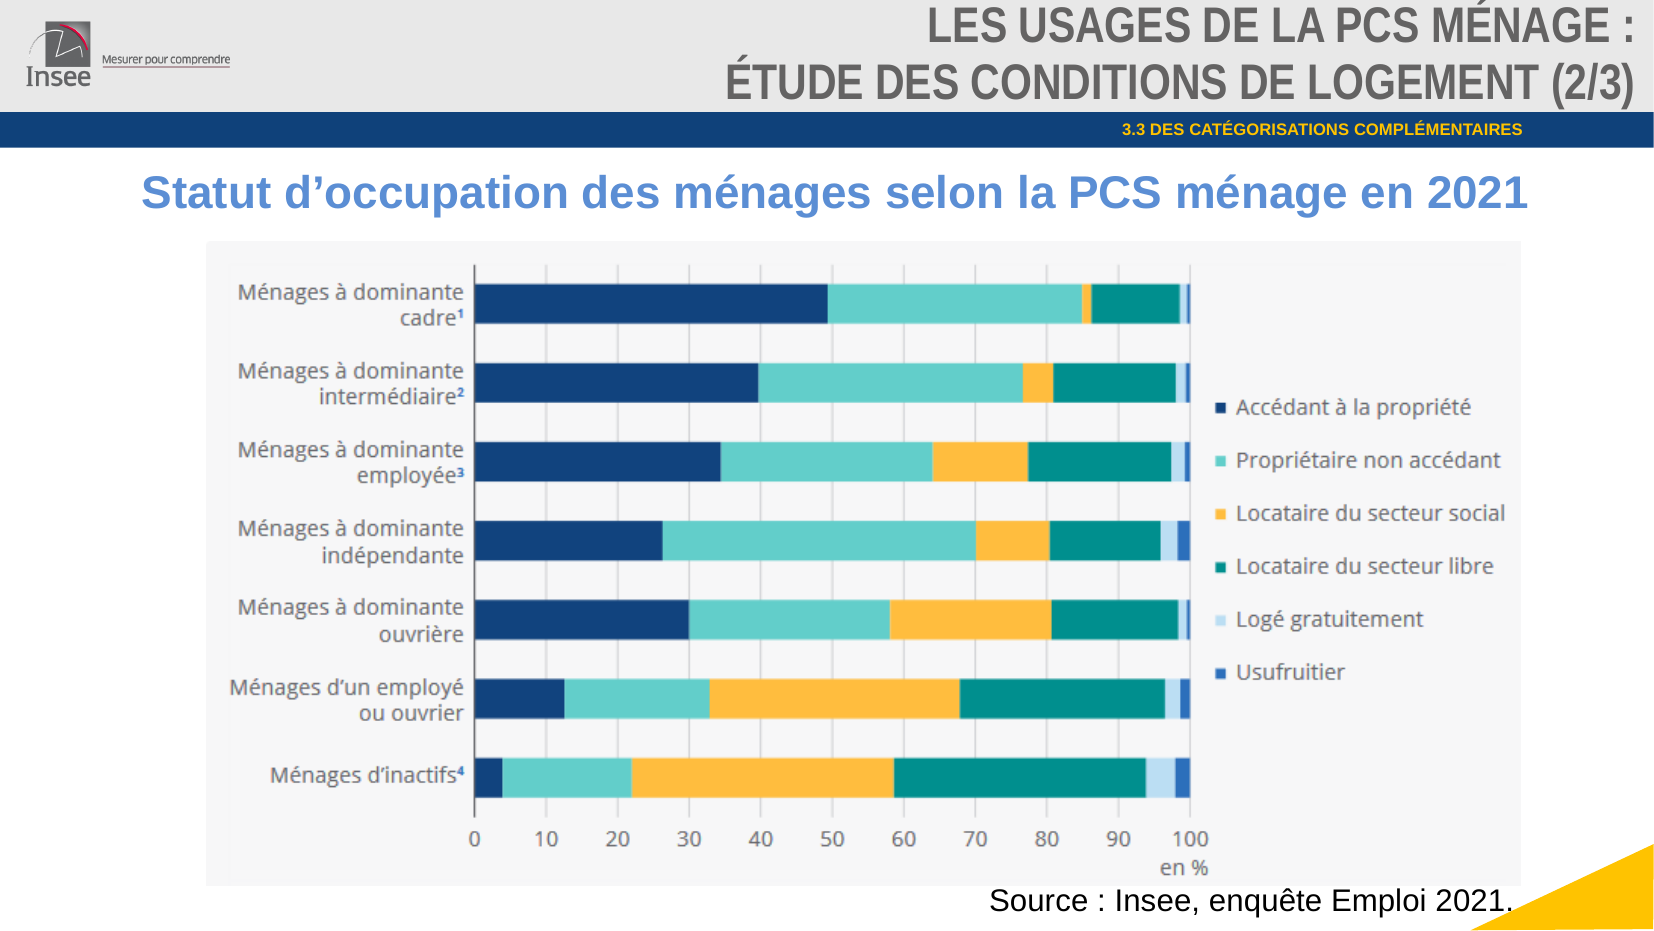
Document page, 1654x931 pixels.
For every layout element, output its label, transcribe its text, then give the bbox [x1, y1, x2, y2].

title Les usages de la PCS ménage : étude des conditions de logement (2/3) [200, 0, 1648, 107]
list Statut d’occupation des ménages selon la PCS ménage en 2021 [0, 82, 1536, 674]
picture [206, 241, 1521, 886]
text_box Source : Insee, enquête Emploi 2021. [974, 841, 1595, 931]
picture [23, 0, 200, 82]
